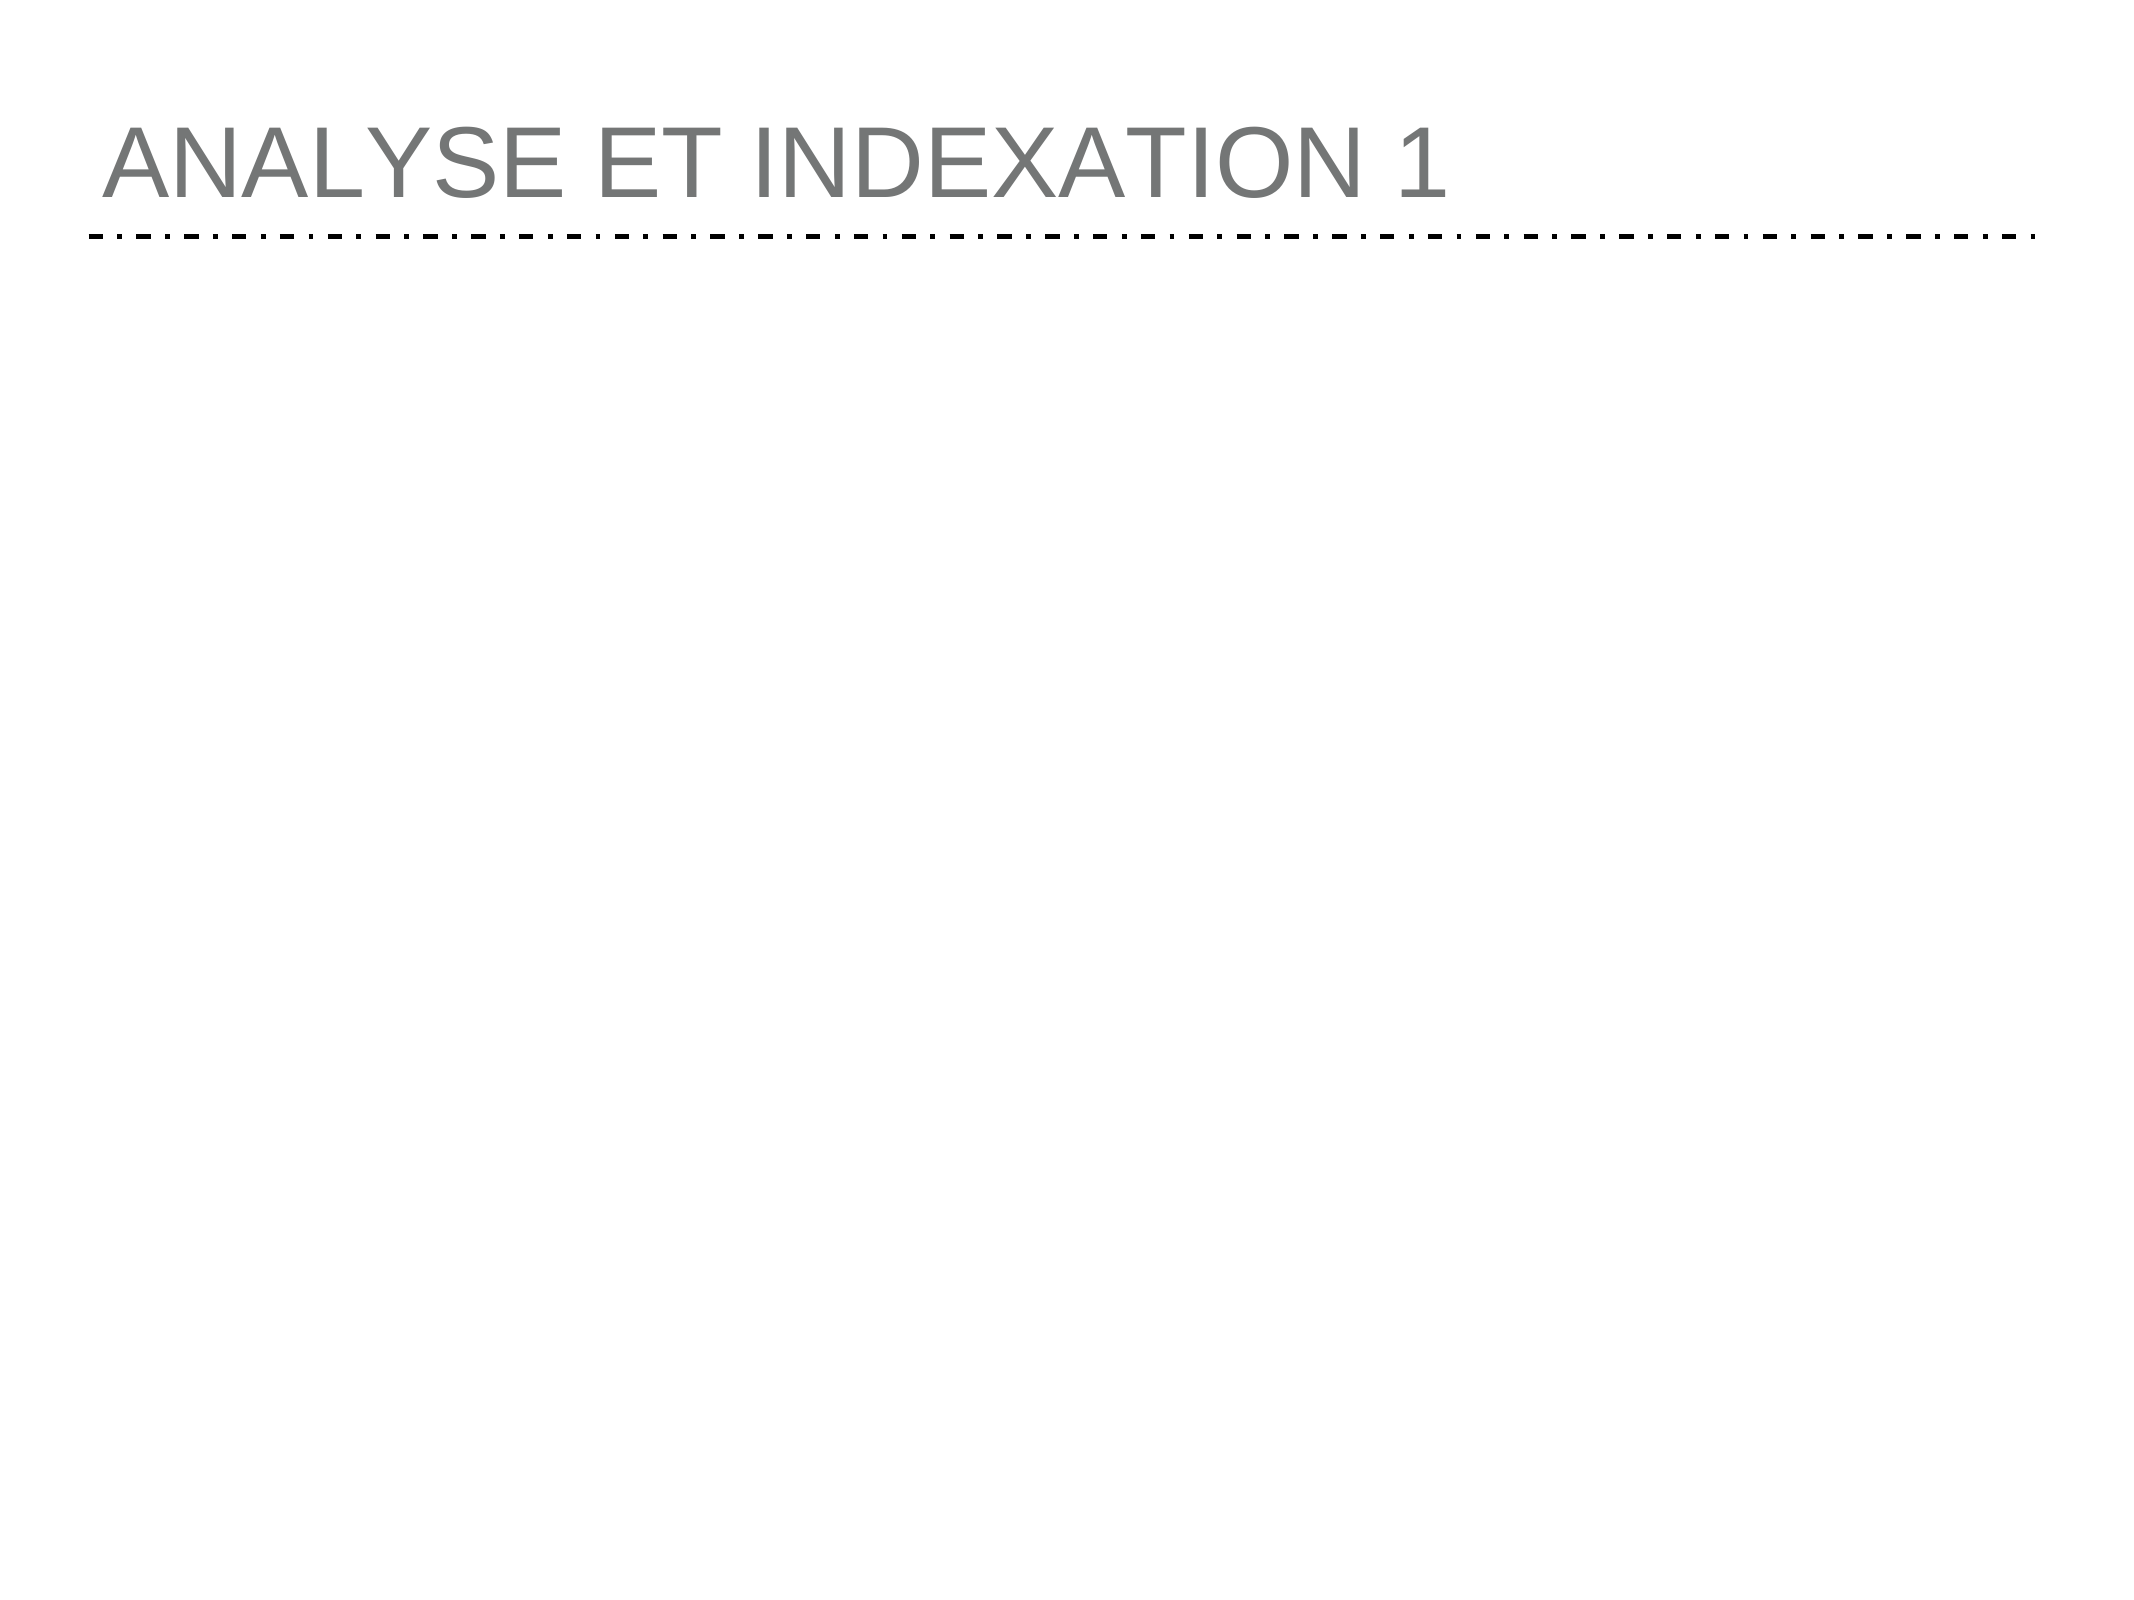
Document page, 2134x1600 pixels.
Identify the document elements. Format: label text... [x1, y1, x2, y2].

text_box ANALYSE ET INDEXATION 1 [94, 88, 2039, 207]
